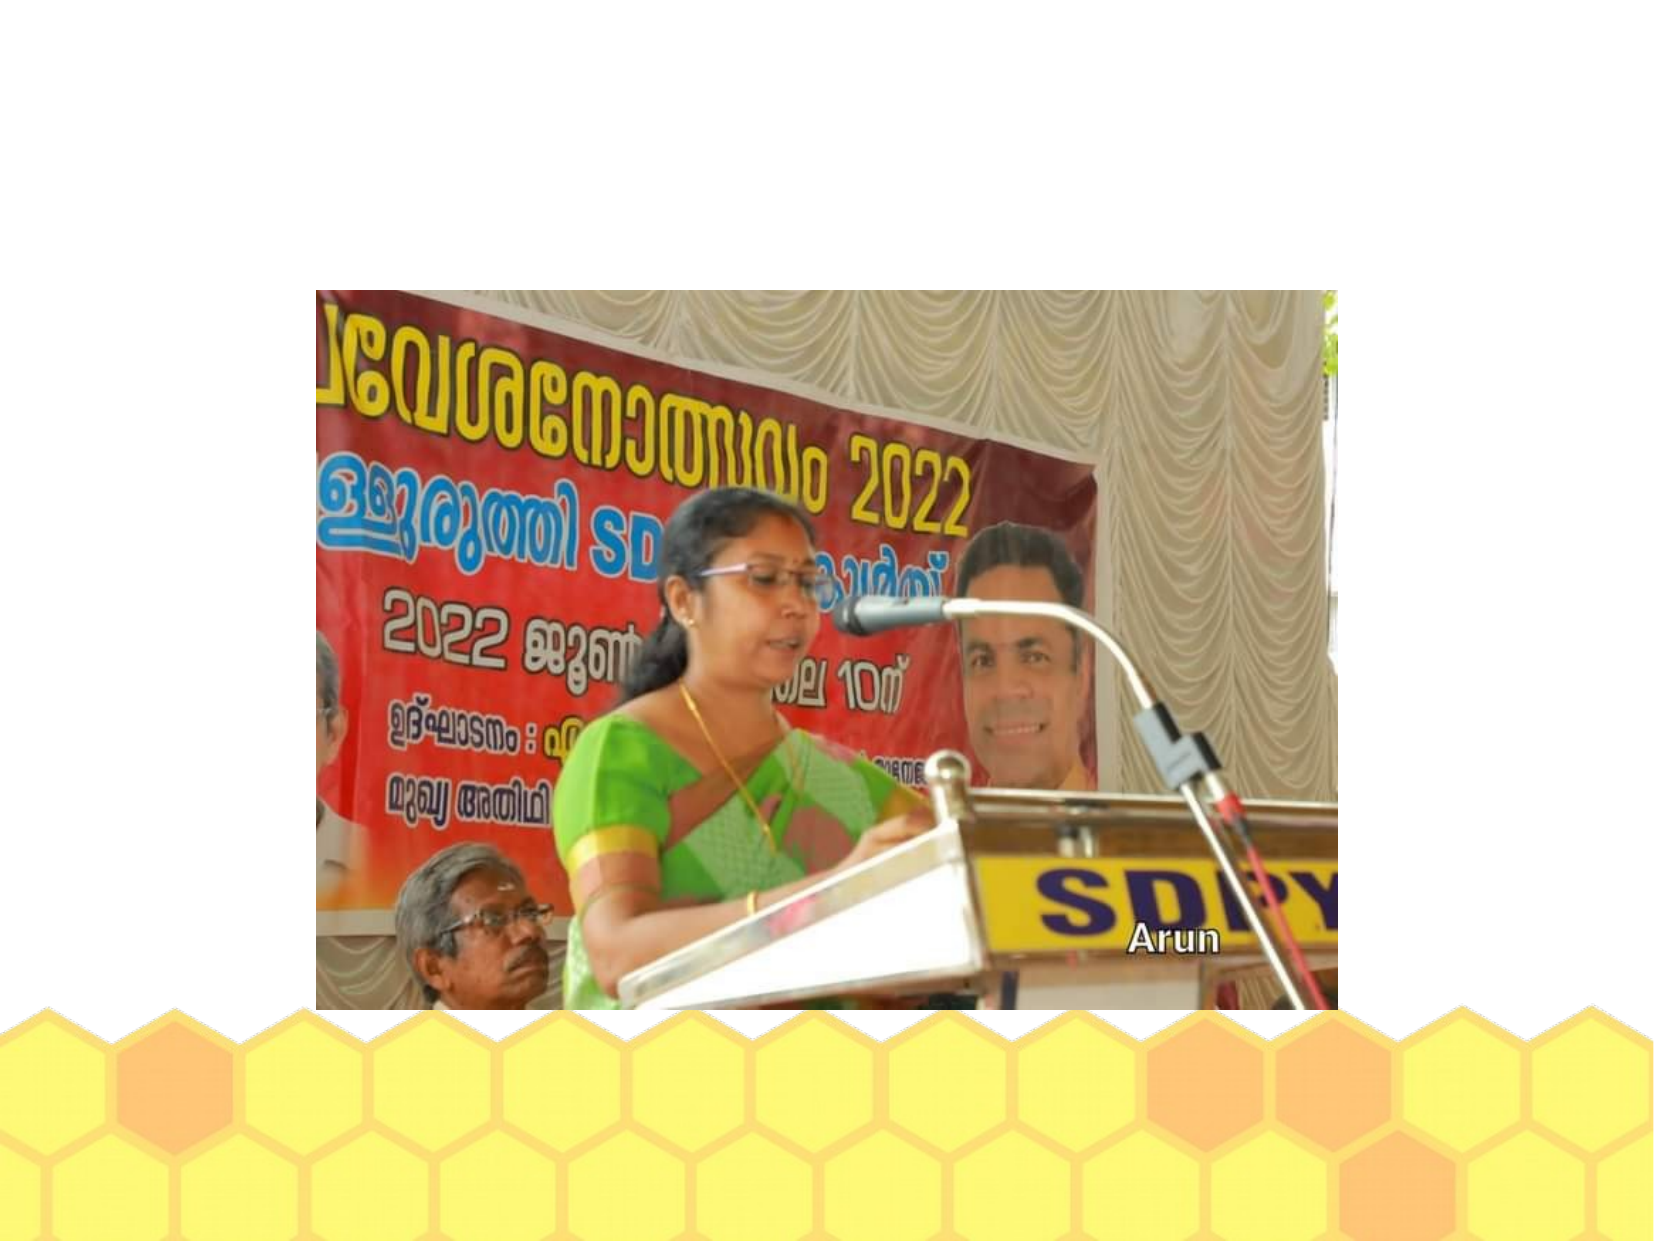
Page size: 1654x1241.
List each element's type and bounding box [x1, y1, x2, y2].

picture [0, 290, 1654, 1241]
